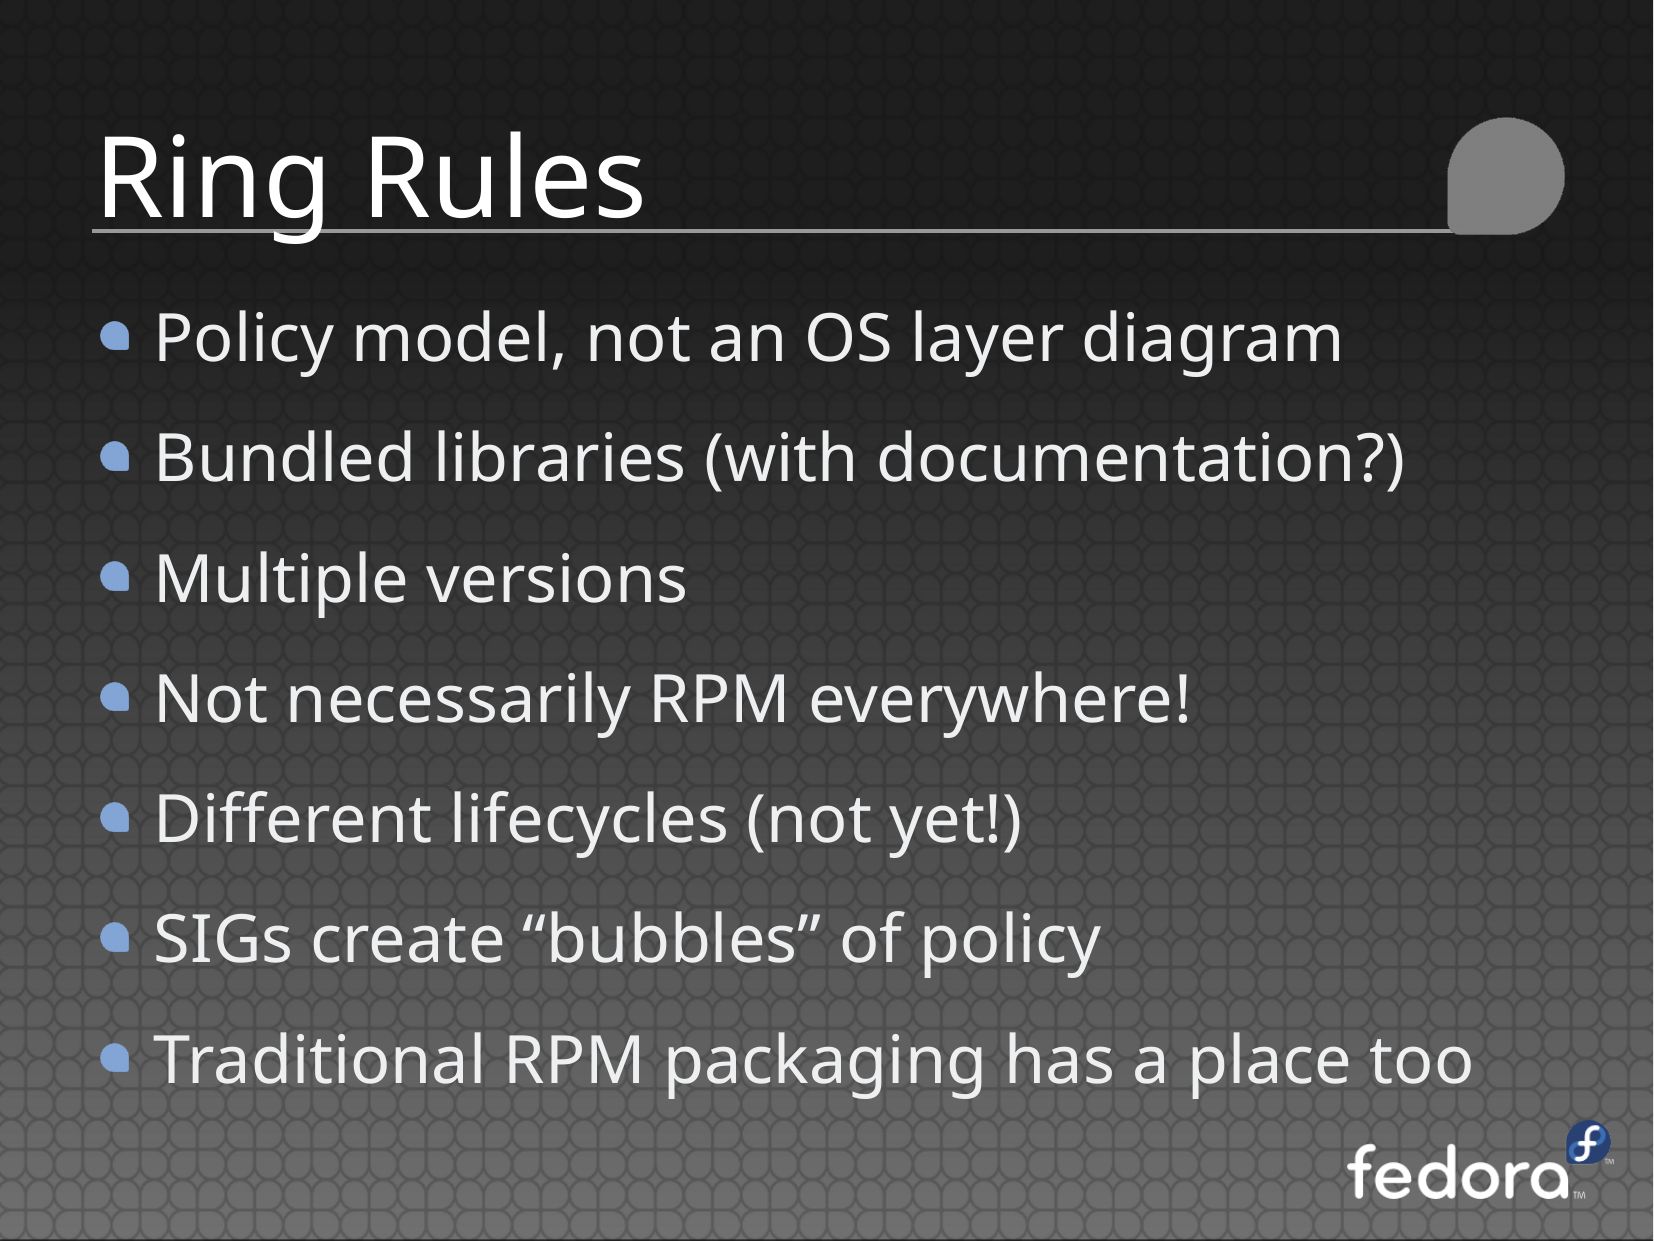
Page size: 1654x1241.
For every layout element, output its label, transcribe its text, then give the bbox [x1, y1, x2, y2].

list Policy model, not an OS layer diagram Bundled libraries (with documentation?) Multiple versions Not necessarily RPM everywhere! Different lifecycles (not yet!) SIGs create “bubbles” of policy Traditional RPM packaging has a place too [82, 290, 1571, 1095]
picture [0, 0, 1654, 1241]
title Ring Rules [94, 100, 1431, 247]
